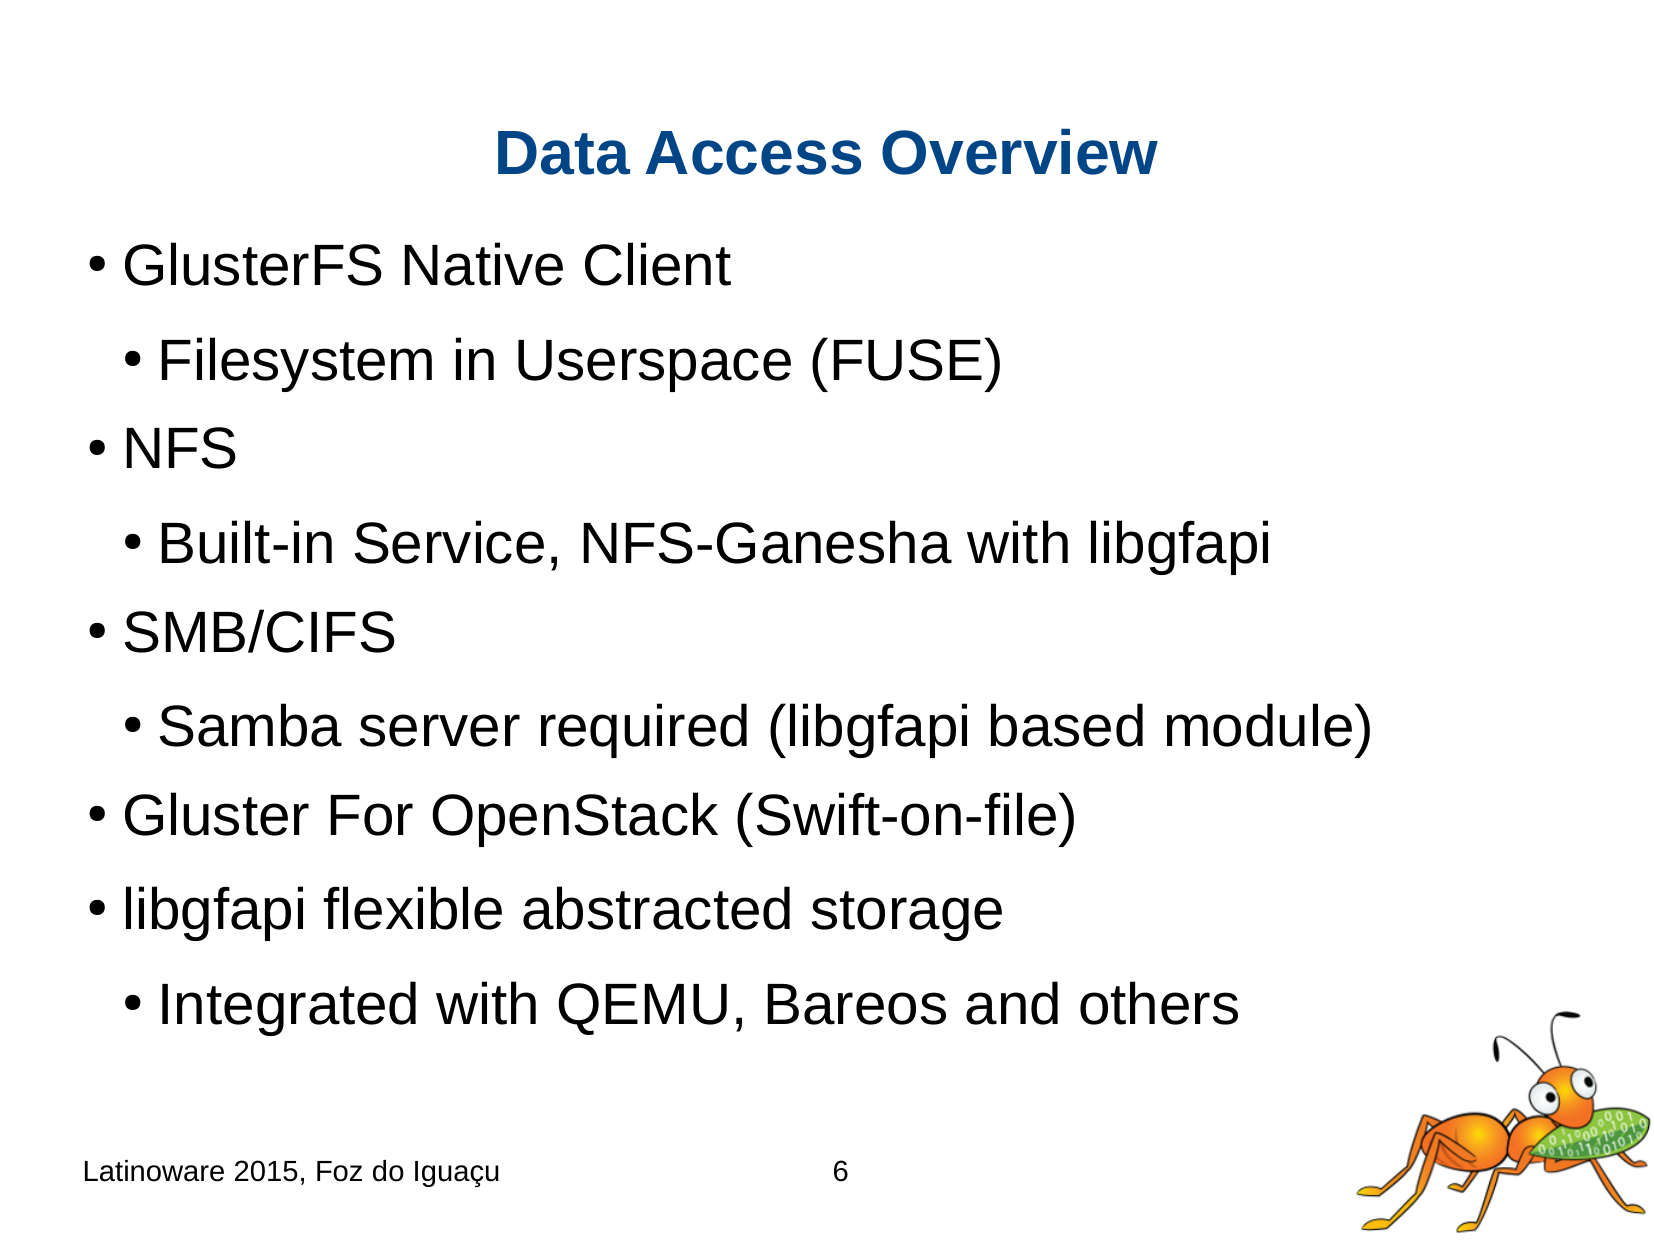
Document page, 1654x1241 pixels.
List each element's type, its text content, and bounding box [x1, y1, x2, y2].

picture [1353, 1009, 1654, 1235]
list GlusterFS Native Client Filesystem in Userspace (FUSE) NFS Built-in Service, NFS-Ganesha with libgfapi SMB/CIFS Samba server required (libgfapi based module) Gluster For OpenStack (Swift-on-file) libgfapi flexible abstracted storage Integrated with QEMU, Bareos and others [86, 232, 1576, 1126]
title Data Access Overview [82, 49, 1571, 257]
